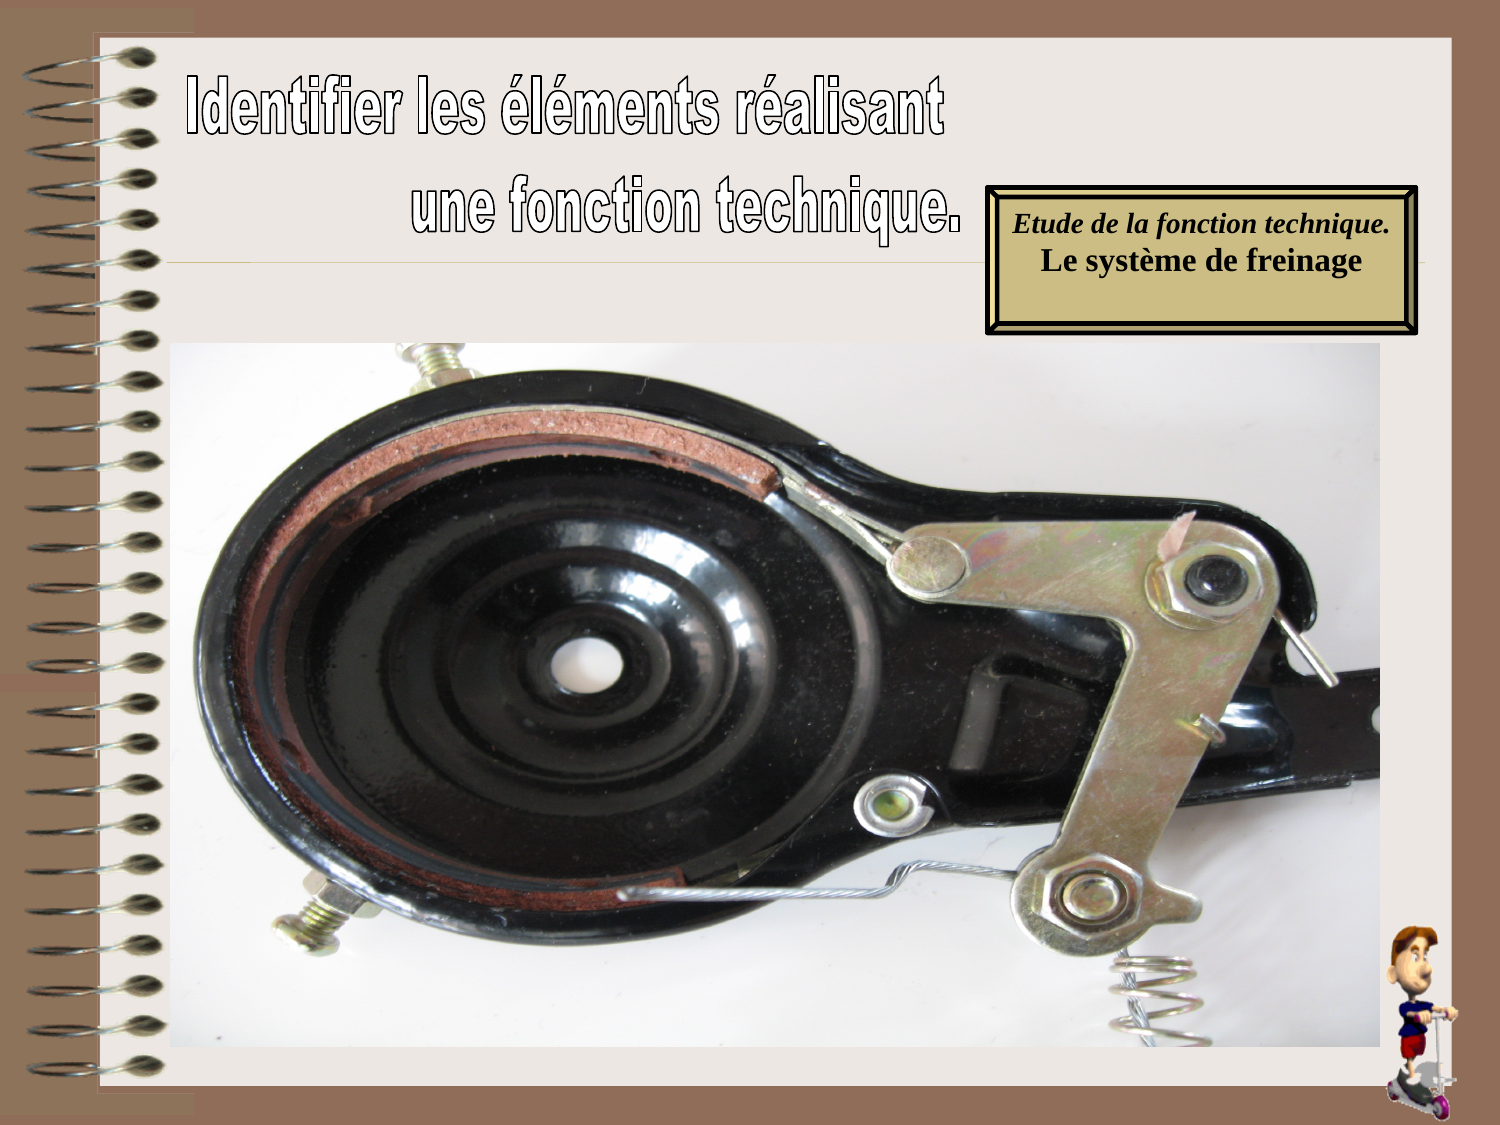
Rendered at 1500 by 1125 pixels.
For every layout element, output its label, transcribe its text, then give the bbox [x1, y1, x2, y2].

text_box [341, 91, 351, 134]
text_box [419, 76, 427, 133]
text_box [612, 176, 629, 233]
text_box [850, 191, 860, 232]
text_box [648, 90, 672, 134]
text_box [920, 190, 947, 233]
text_box [633, 191, 642, 232]
text_box [321, 75, 340, 134]
text_box [310, 76, 319, 87]
text_box [554, 75, 566, 87]
text_box [556, 190, 581, 232]
text_box [289, 76, 307, 135]
text_box [675, 76, 693, 135]
text_box [735, 190, 762, 233]
text_box [633, 176, 642, 187]
text_box [784, 90, 811, 135]
text_box [532, 76, 541, 133]
text_box Etude de la fonction technique. Le système de freinage [996, 196, 1407, 324]
text_box [231, 90, 258, 135]
text_box [509, 174, 528, 232]
text_box [310, 91, 319, 134]
text_box [755, 90, 782, 135]
text_box [584, 190, 611, 233]
text_box [617, 90, 645, 135]
text_box [646, 190, 672, 233]
text_box [829, 76, 838, 87]
text_box [460, 90, 485, 135]
text_box [987, 187, 1416, 334]
text_box [527, 190, 553, 233]
text_box [863, 190, 889, 247]
text_box [501, 90, 529, 135]
text_box [575, 90, 614, 134]
text_box [384, 90, 403, 134]
text_box [898, 90, 923, 134]
text_box [869, 90, 896, 135]
text_box [950, 216, 959, 232]
text_box [694, 90, 719, 135]
text_box [822, 190, 846, 232]
text_box [892, 191, 917, 233]
text_box [815, 76, 824, 133]
text_box [737, 90, 756, 134]
text_box [829, 91, 838, 134]
text_box [354, 90, 381, 135]
text_box [412, 191, 436, 233]
text_box [441, 190, 465, 232]
text_box [842, 90, 866, 135]
text_box [510, 75, 522, 87]
text_box [188, 76, 197, 133]
text_box [261, 90, 286, 134]
text_box [675, 190, 699, 232]
text_box [431, 90, 459, 135]
text_box [341, 76, 351, 87]
picture [0, 8, 1486, 1125]
text_box [468, 190, 495, 233]
text_box [764, 75, 776, 87]
text_box [926, 76, 944, 135]
text_box [545, 90, 572, 135]
text_box [793, 176, 818, 232]
text_box [764, 190, 790, 233]
text_box [202, 76, 228, 135]
text_box [850, 176, 860, 187]
text_box [716, 176, 734, 233]
